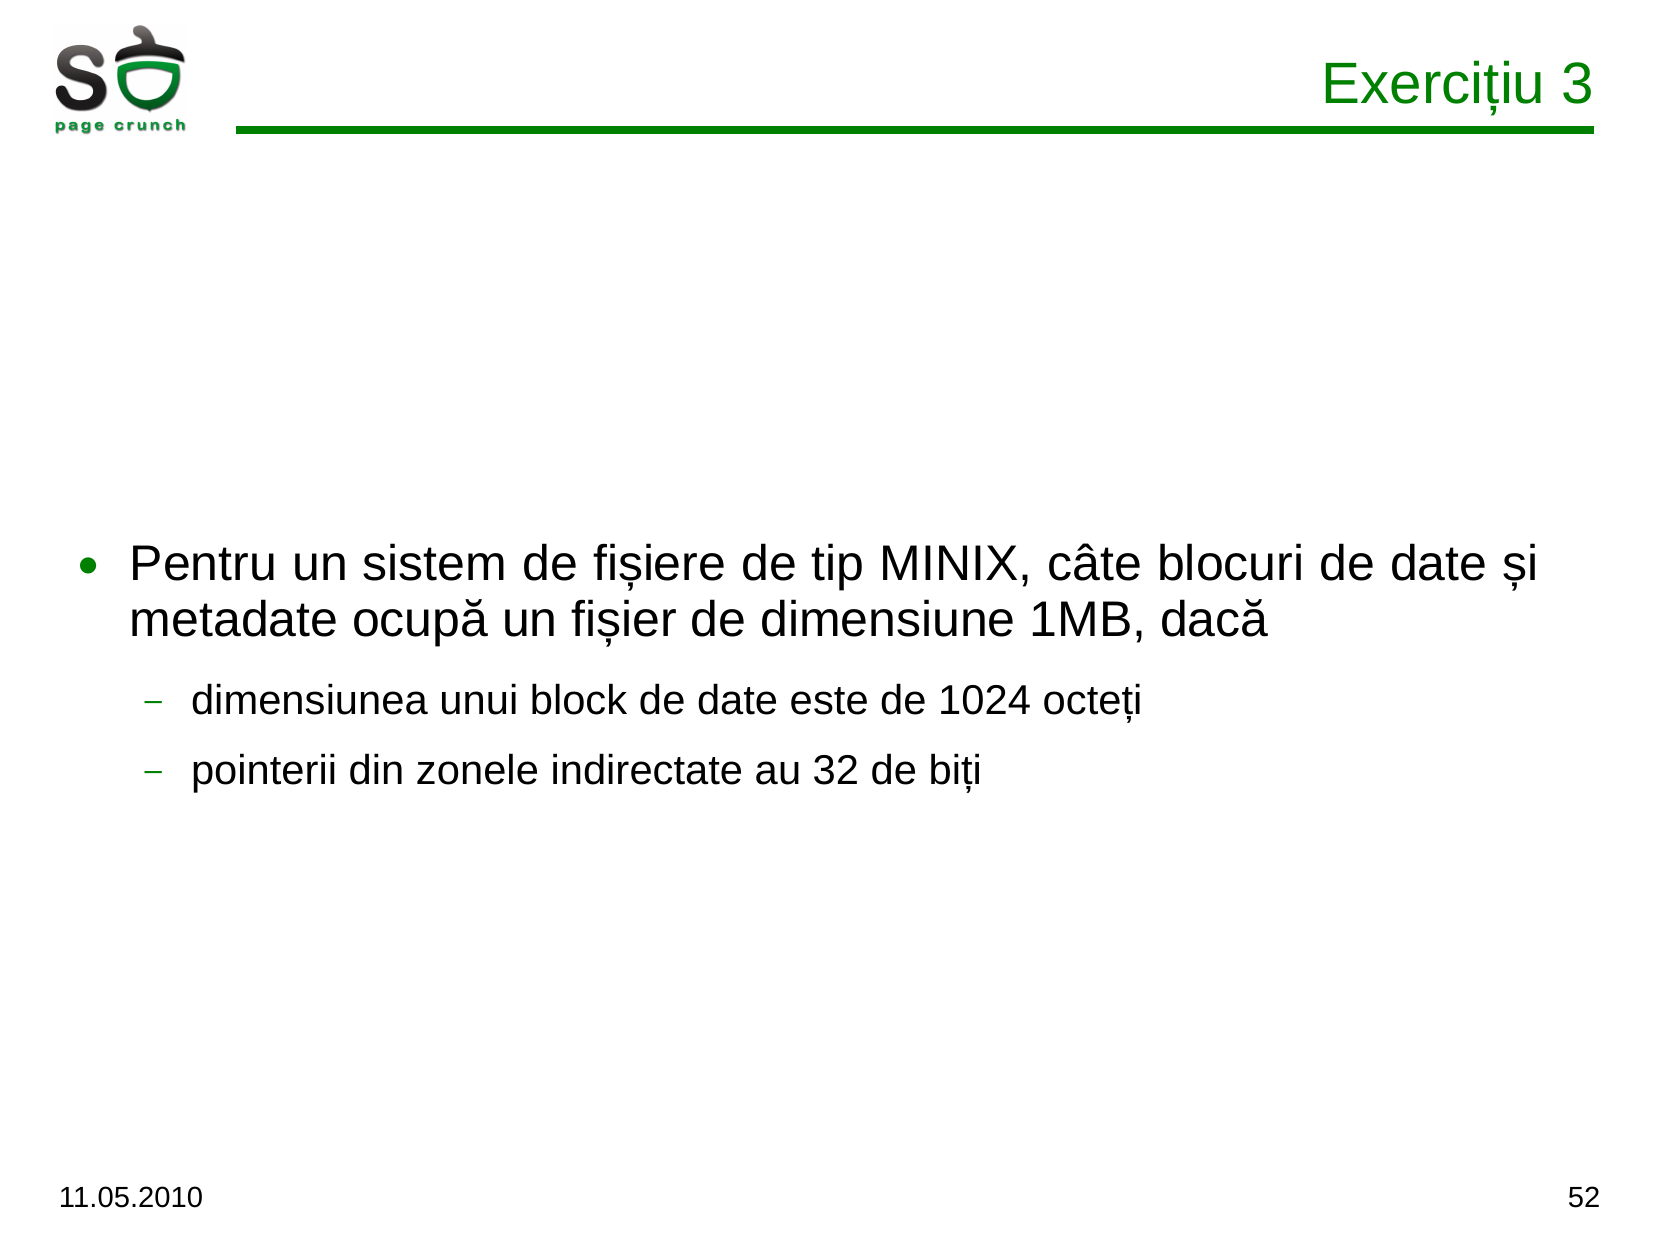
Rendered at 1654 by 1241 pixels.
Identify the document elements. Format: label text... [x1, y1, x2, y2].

picture [53, 23, 188, 136]
list Pentru un sistem de fișiere de tip MINIX, câte blocuri de date și metadate ocupă un fișier de dimensiune 1MB, dacă dimensiunea unui block de date este de 1024 octeți pointerii din zonele indirectate au 32 de biți [59, 177, 1595, 1152]
title Exercițiu 3 [236, 49, 1595, 119]
